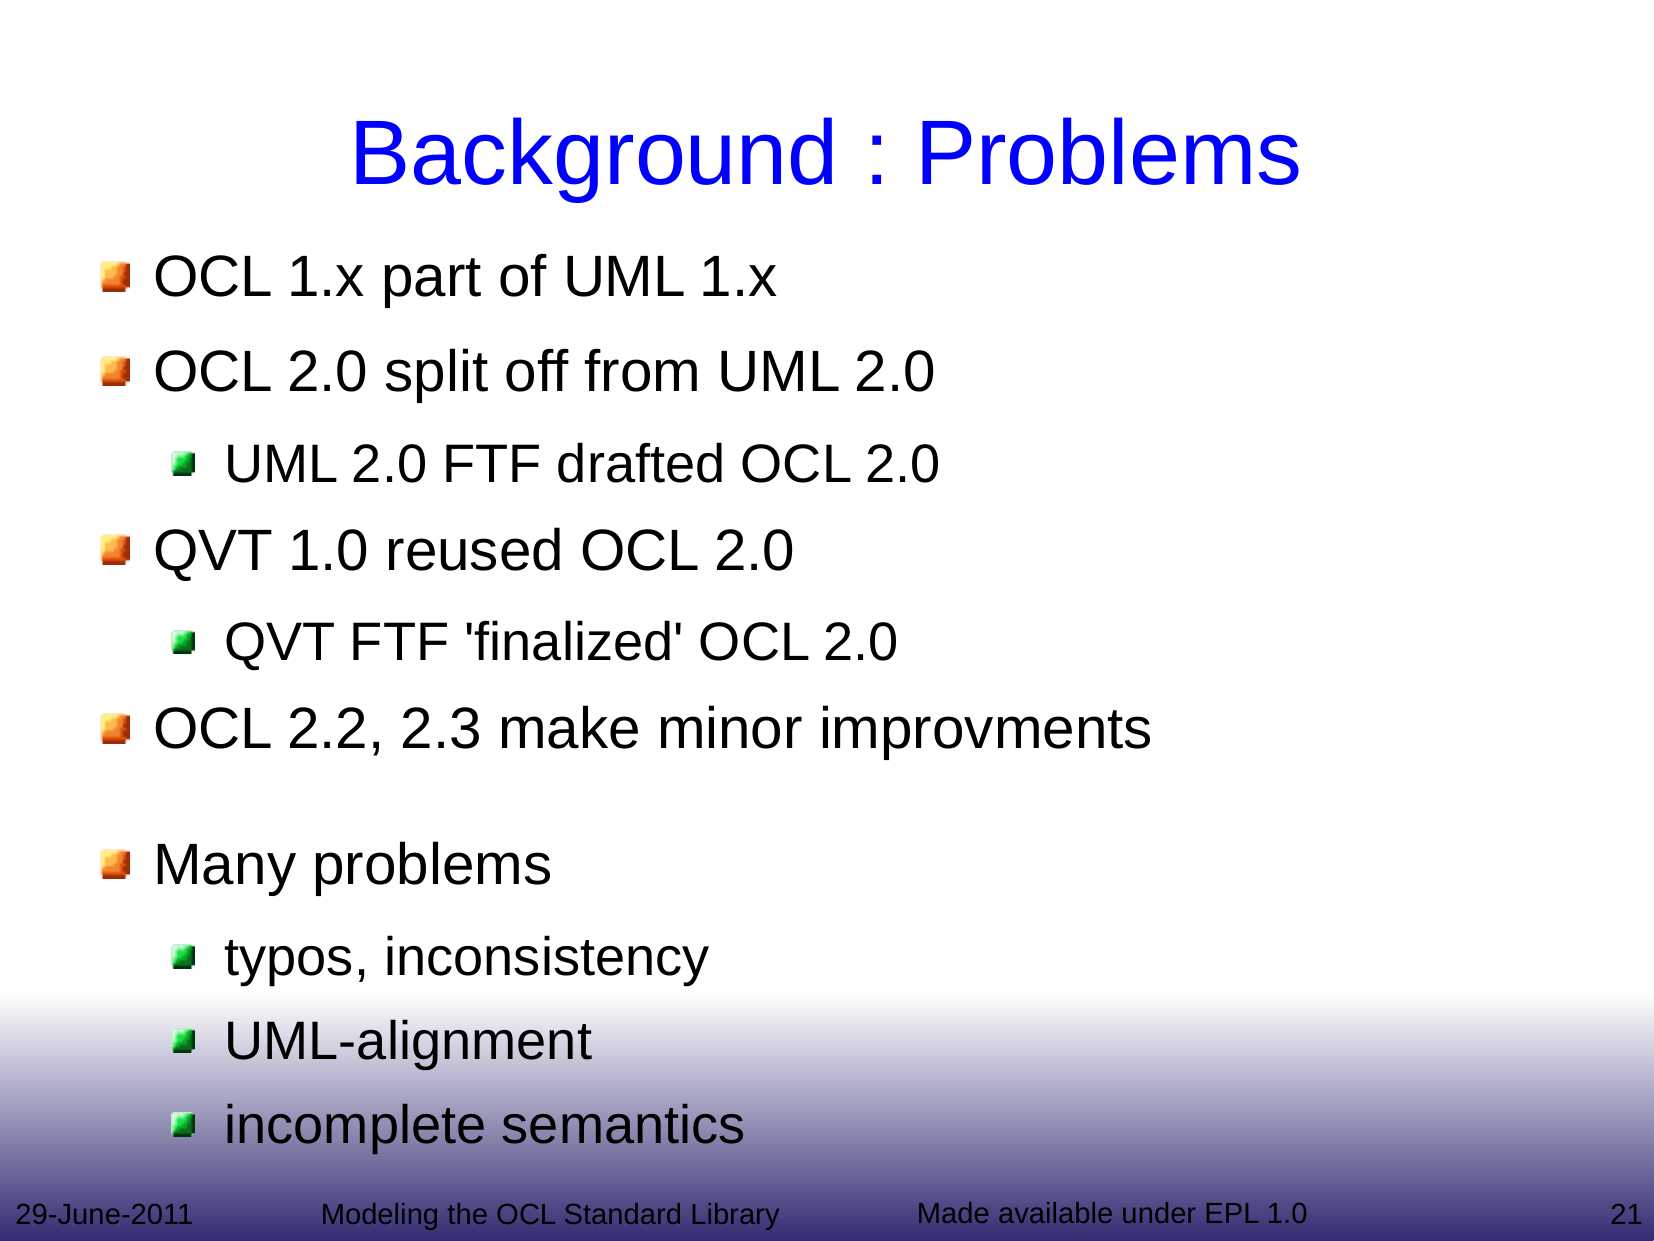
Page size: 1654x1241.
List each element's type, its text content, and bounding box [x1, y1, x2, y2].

title Background : Problems [82, 49, 1571, 243]
list OCL 1.x part of UML 1.x OCL 2.0 split off from UML 2.0 UML 2.0 FTF drafted OCL 2.0 QVT 1.0 reused OCL 2.0 QVT FTF 'finalized' OCL 2.0 OCL 2.2, 2.3 make minor improvments Many problems typos, inconsistency UML-alignment incomplete semantics [82, 243, 1571, 1198]
